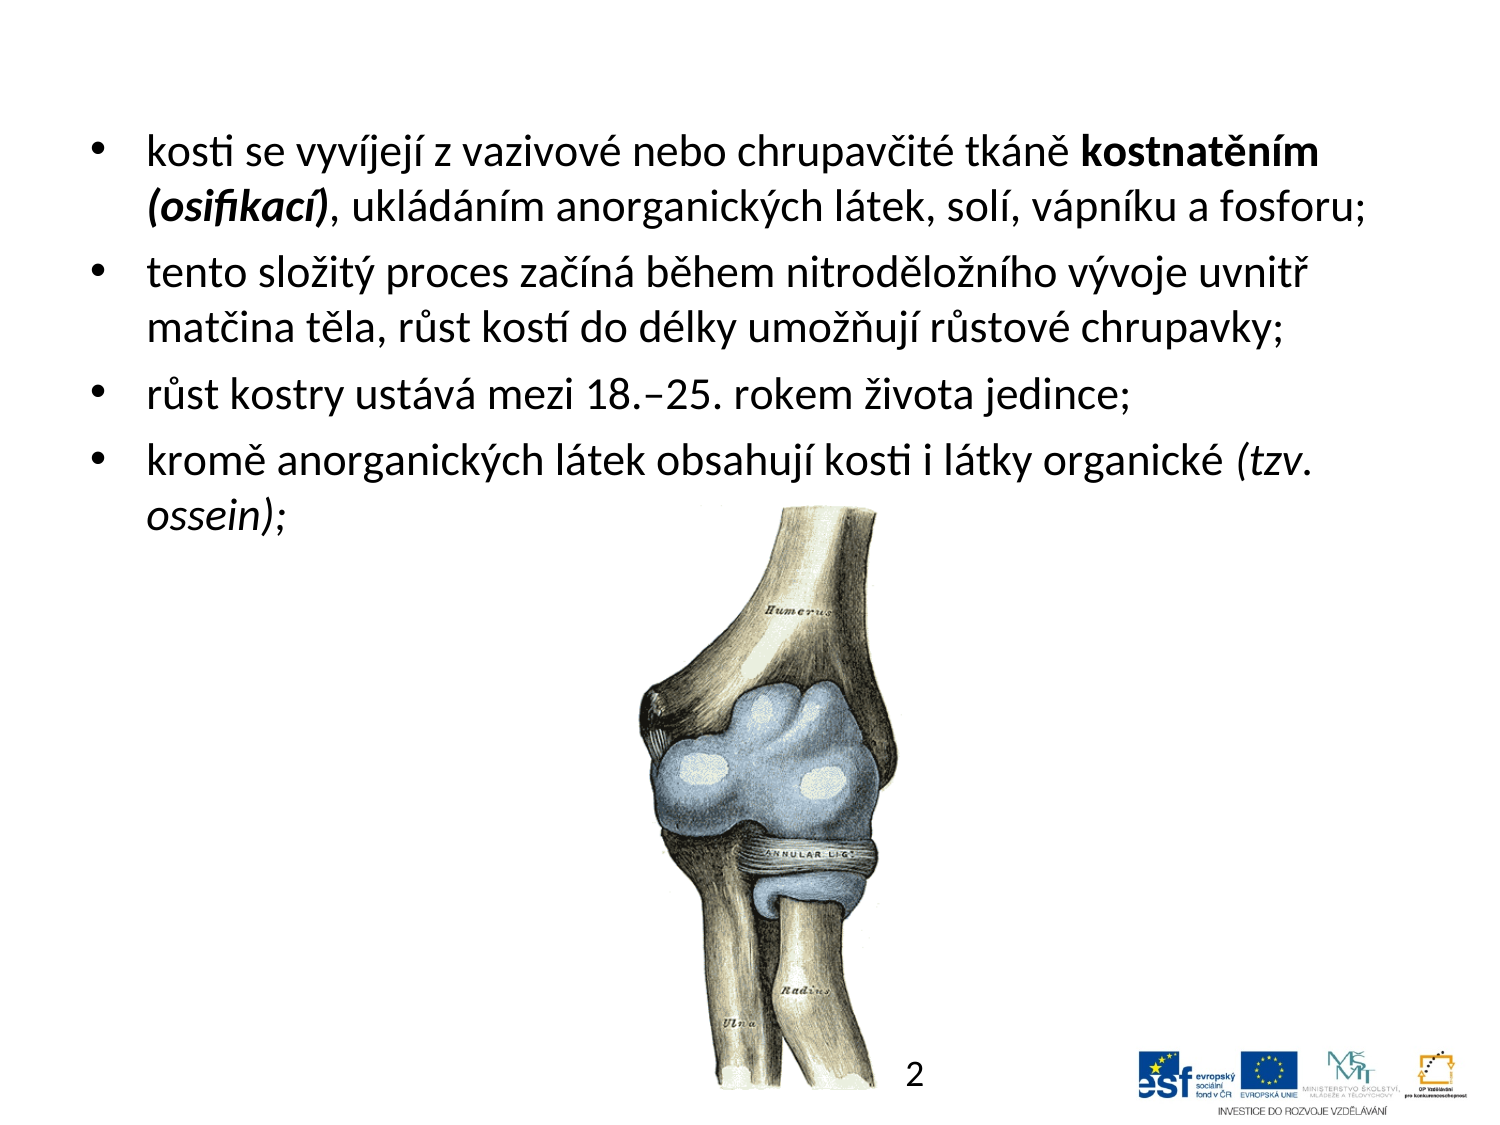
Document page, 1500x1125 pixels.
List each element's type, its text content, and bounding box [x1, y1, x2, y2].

list kosti se vyvíjejí z vazivové nebo chrupavčité tkáně kostnatěním (osifikací), ukládáním anorganických látek, solí, vápníku a fosforu; tento složitý proces začíná během nitroděložního vývoje uvnitř matčina těla, růst kostí do délky umožňují růstové chrupavky; růst kostry ustává mezi 18.–25. rokem života jedince; kromě anorganických látek obsahují kosti i látky organické (tzv. ossein); [75, 113, 1426, 856]
picture [1125, 1035, 1476, 1125]
picture [632, 503, 902, 1090]
text_box 2 [890, 1040, 950, 1102]
